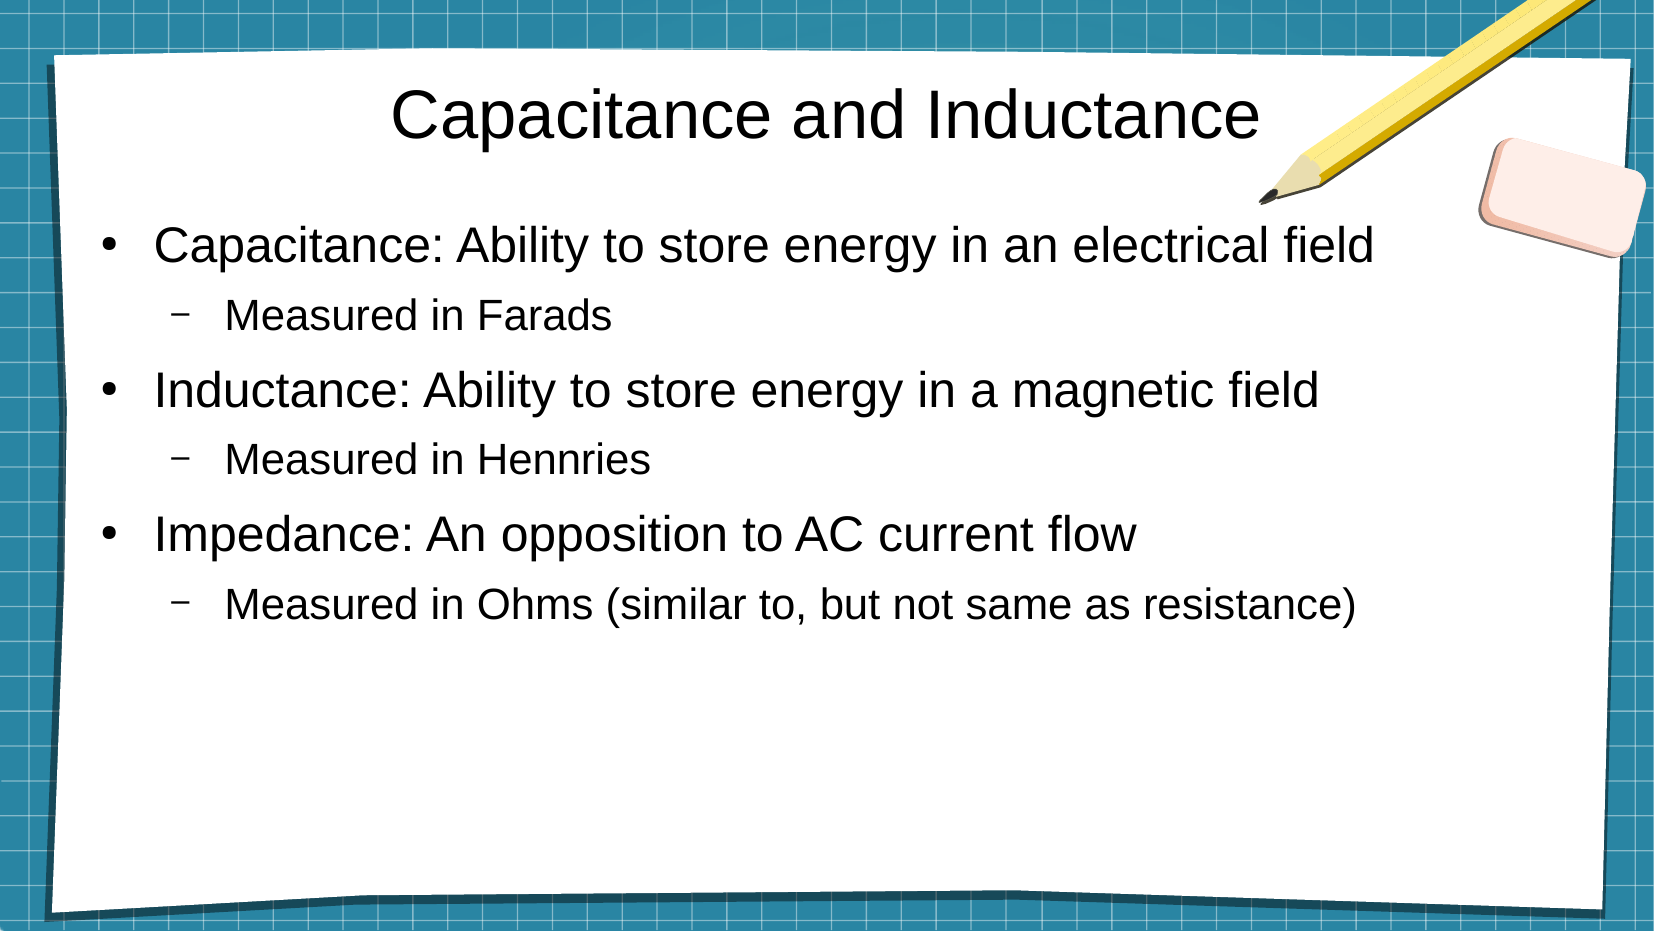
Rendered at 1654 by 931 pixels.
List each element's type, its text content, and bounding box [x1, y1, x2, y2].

title Capacitance and Inductance [82, 37, 1571, 193]
list Capacitance: Ability to store energy in an electrical field Measured in Farads Inductance: Ability to store energy in a magnetic field Measured in Hennries Impedance: An opposition to AC current flow Measured in Ohms (similar to, but not same as resistance) [82, 217, 1571, 826]
